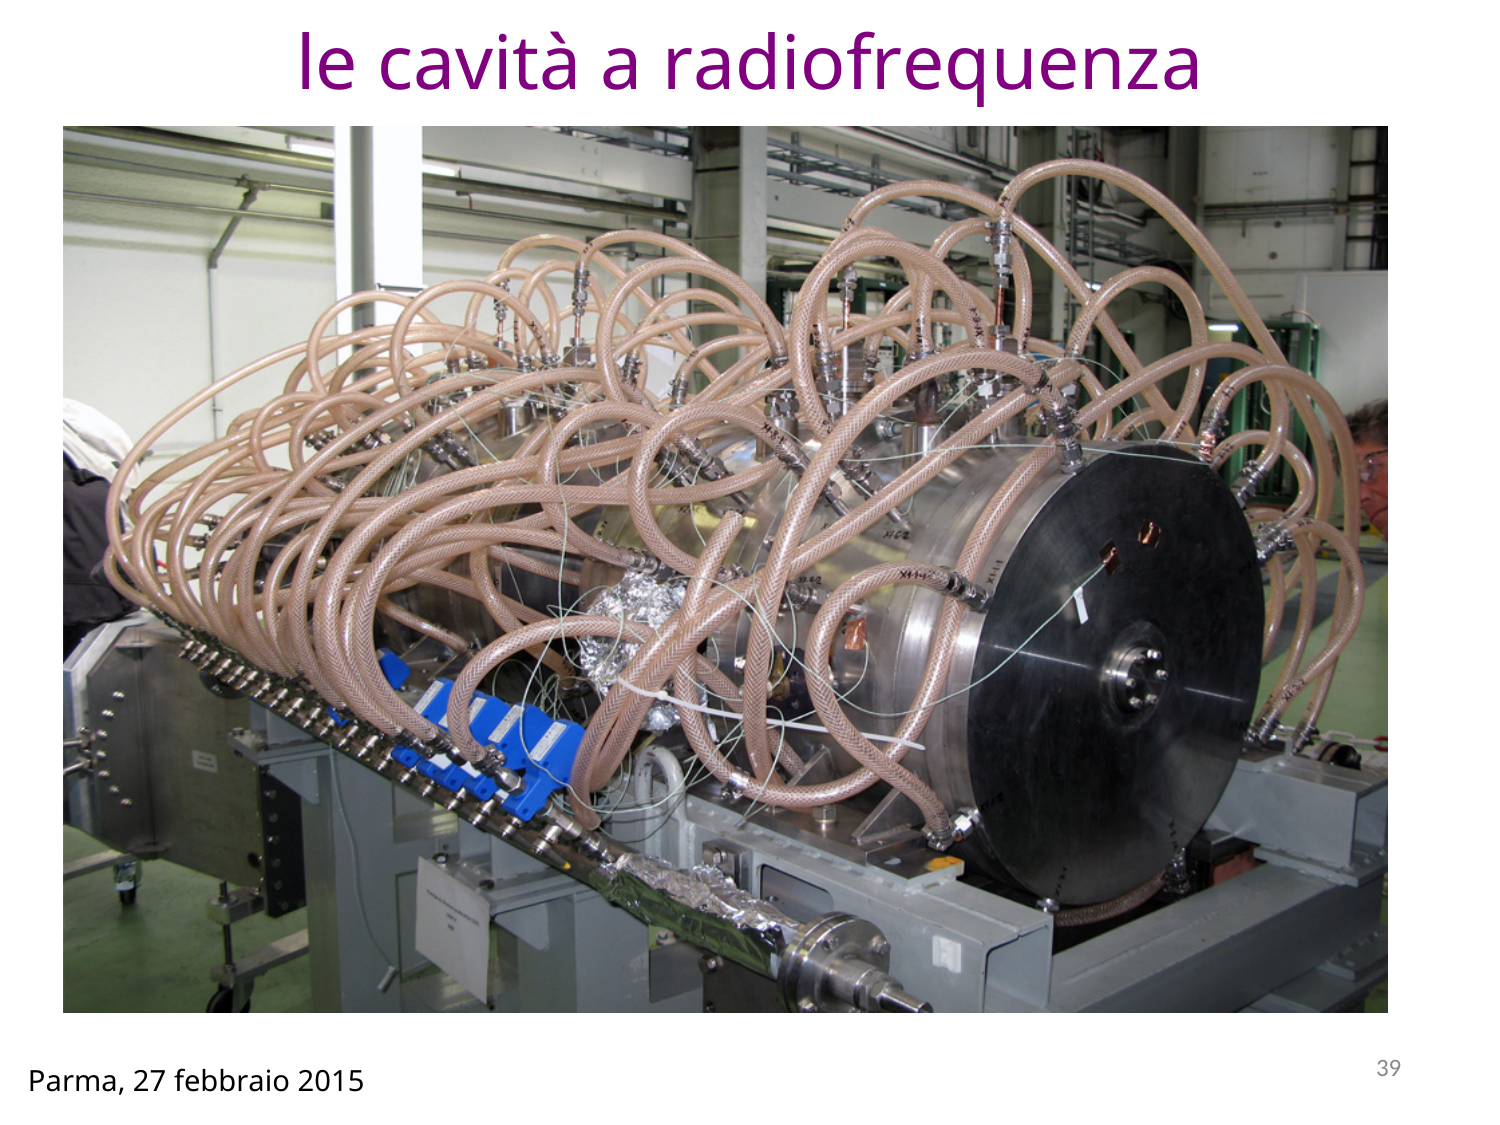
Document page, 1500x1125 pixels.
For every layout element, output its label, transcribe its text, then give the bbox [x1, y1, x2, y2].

text_box le cavità a radiofrequenza [112, 0, 1388, 126]
picture [63, 126, 1388, 1013]
text_box <number> [1074, 1042, 1417, 1095]
